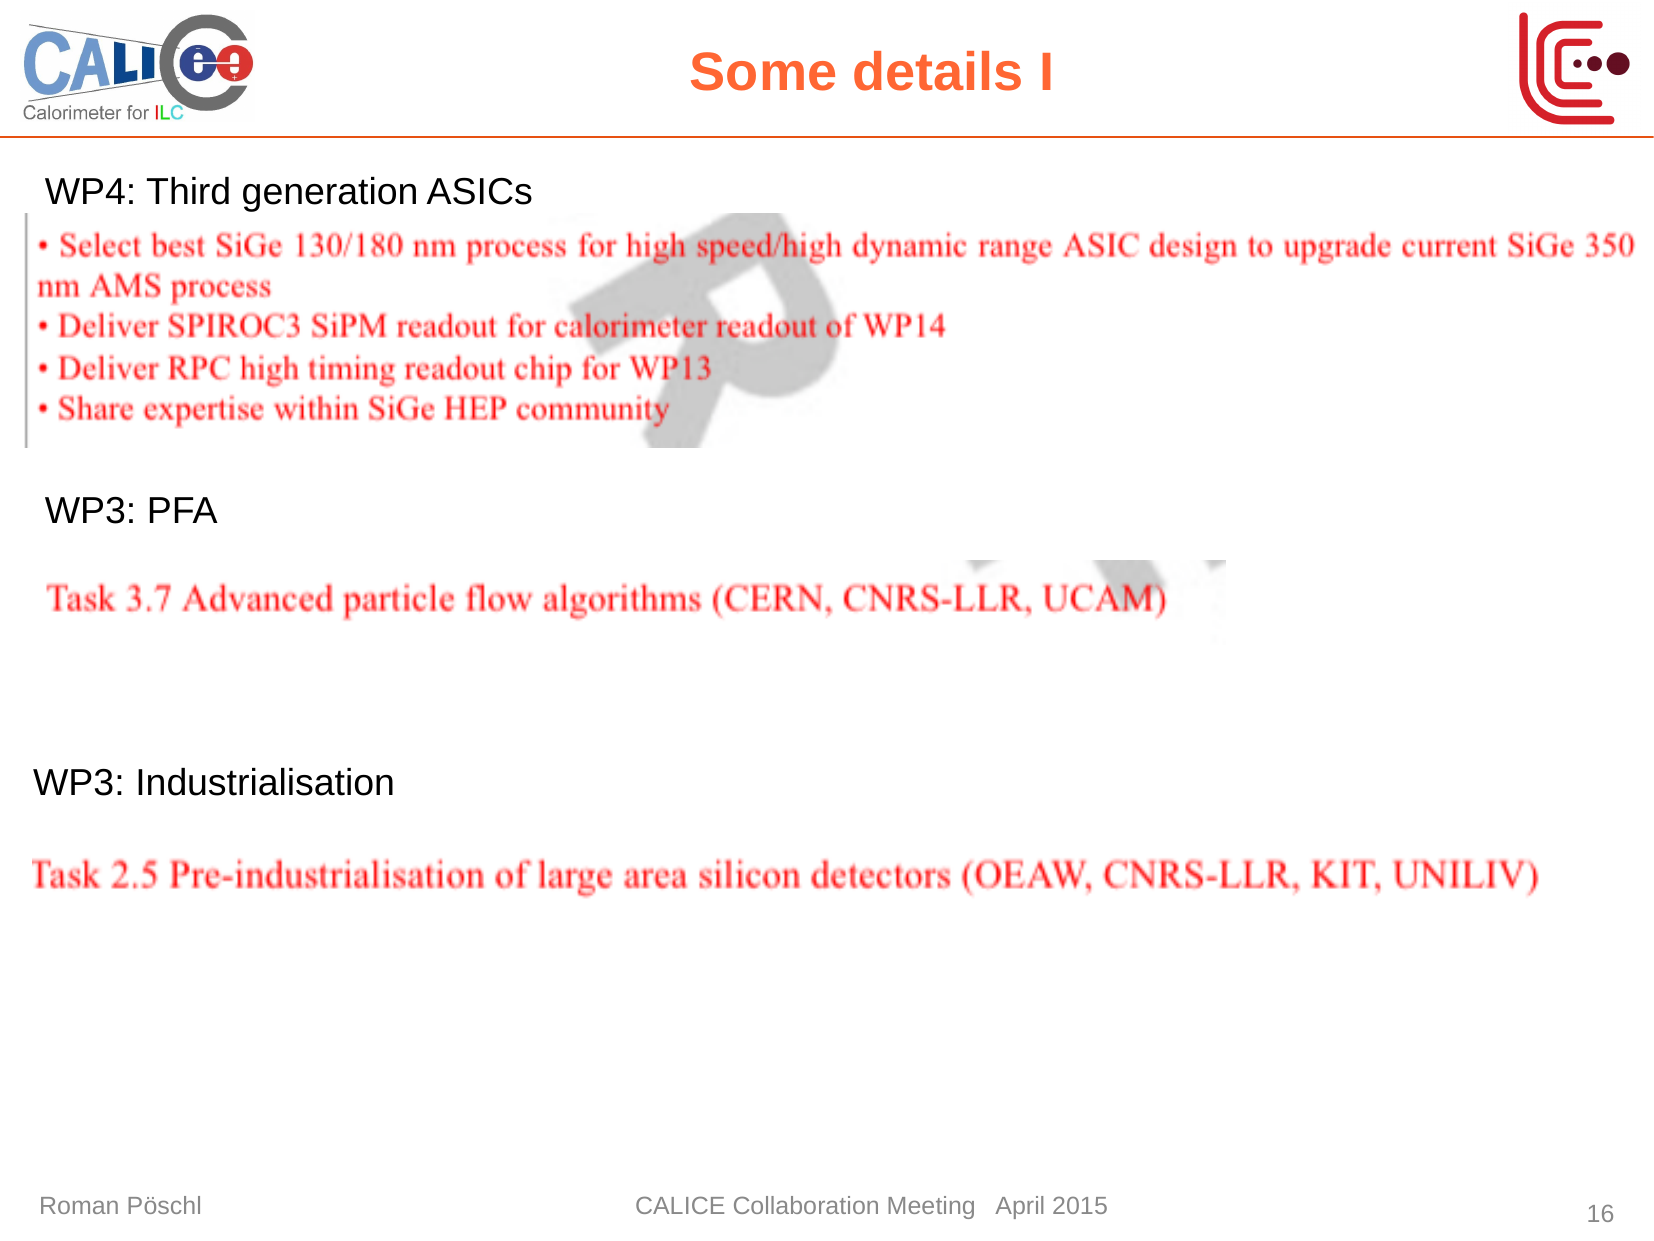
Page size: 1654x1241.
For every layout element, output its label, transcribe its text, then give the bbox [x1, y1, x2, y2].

text_box WP3: PFA [30, 482, 235, 539]
picture [20, 10, 255, 122]
picture [45, 560, 1226, 646]
text_box WP3: Industrialisation [18, 753, 411, 811]
text_box WP4: Third generation ASICs [30, 163, 552, 221]
picture [13, 213, 1646, 448]
picture [32, 842, 1619, 926]
picture [1508, 2, 1641, 135]
title Some details I [128, 29, 1617, 113]
